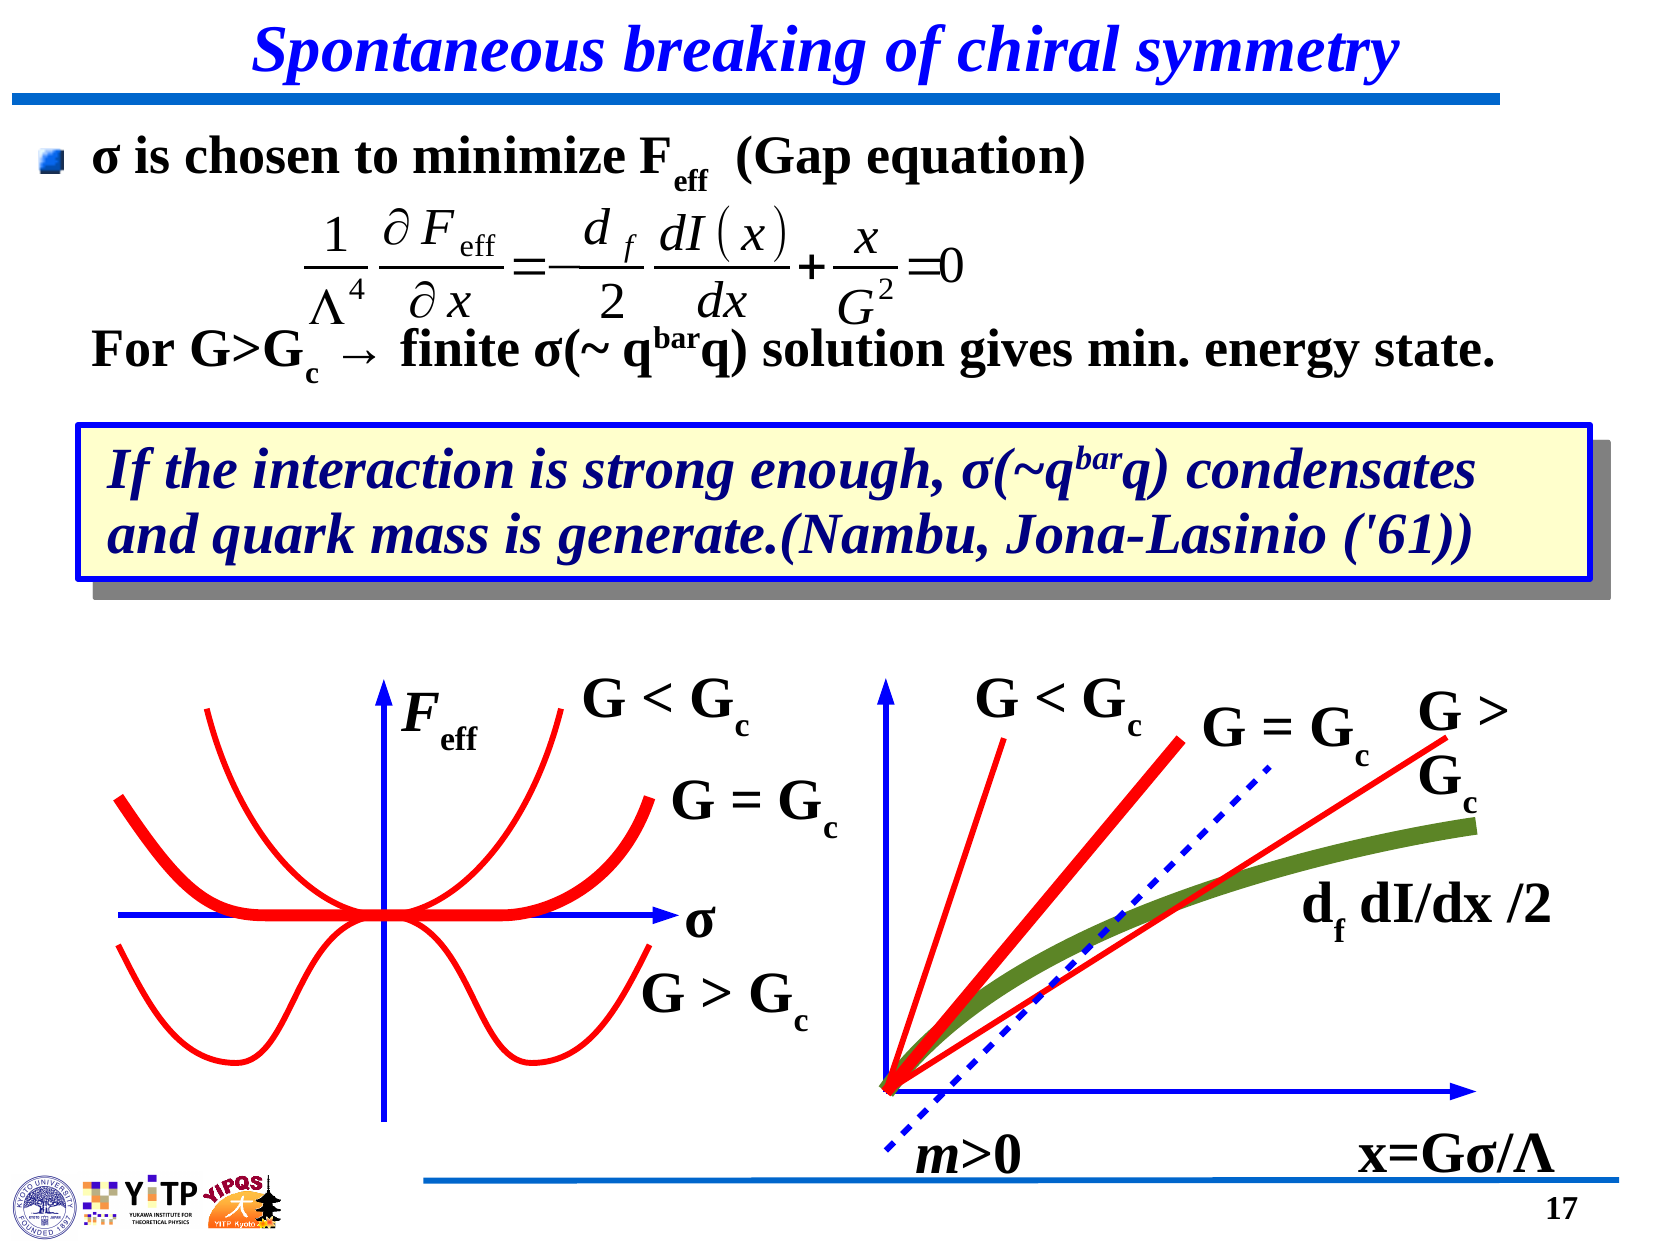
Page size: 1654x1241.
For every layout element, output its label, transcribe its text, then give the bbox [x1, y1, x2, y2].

text_box m>0 [915, 1121, 1024, 1186]
text_box G < Gc [974, 665, 1143, 744]
text_box If the interaction is strong enough, σ(~qbarq) condensates and quark mass is generate.(Nambu, Jona-Lasinio ('61)) [77, 424, 1591, 579]
text_box G < Gc [581, 665, 750, 744]
picture [11, 1170, 281, 1241]
text_box x=Gσ/Λ [1358, 1120, 1571, 1185]
chart [295, 198, 972, 337]
text_box σ [685, 885, 715, 951]
title Spontaneous breaking of chiral symmetry [0, 0, 1654, 99]
text_box Feff [401, 679, 478, 758]
text_box df dI/dx /2 [1301, 870, 1554, 950]
text_box G = Gc [1201, 694, 1370, 774]
text_box G > Gc [1417, 678, 1574, 822]
list σ is chosen to minimize Feff (Gap equation) For G>Gc → finite σ(~ qbarq) solution gives min. energy state. [20, 124, 1621, 1137]
text_box G > Gc [640, 960, 809, 1040]
text_box G = Gc [670, 767, 839, 847]
